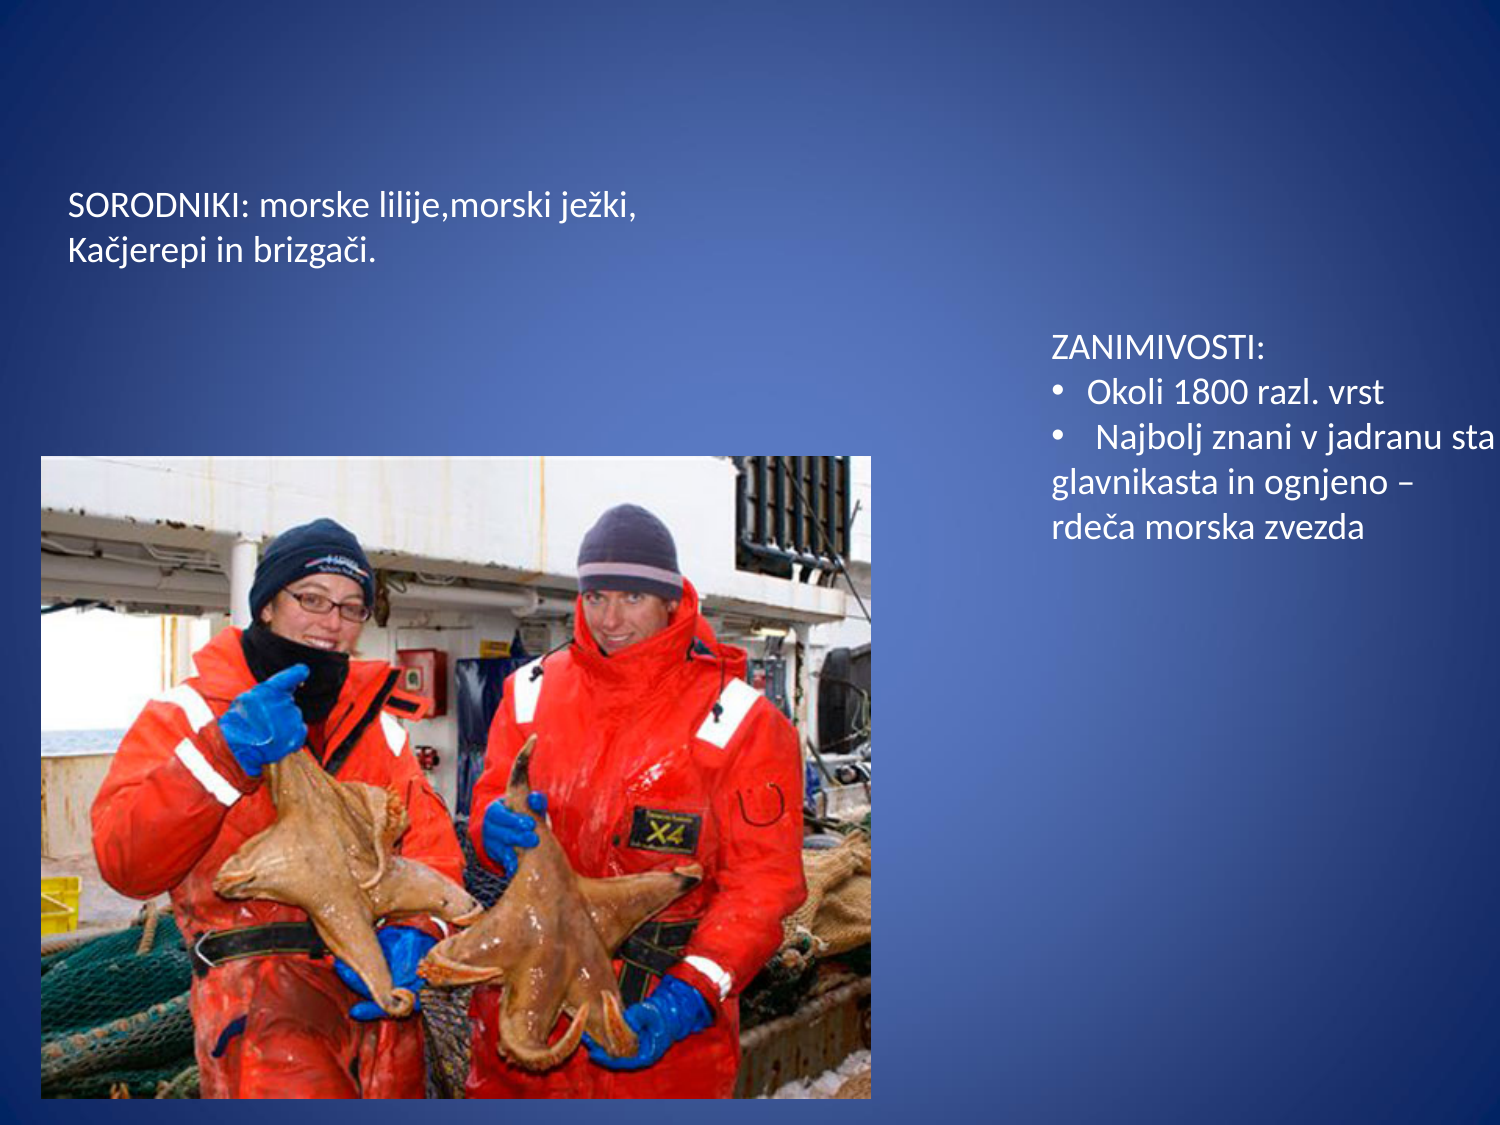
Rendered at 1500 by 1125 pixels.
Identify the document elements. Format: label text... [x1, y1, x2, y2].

picture [0, 0, 1500, 1125]
text_box SORODNIKI: morske lilije,morski ježki, Kačjerepi in brizgači. [53, 172, 668, 278]
text_box ZANIMIVOSTI: Okoli 1800 razl. vrst Najbolj znani v jadranu sta glavnikasta in ognjeno – rdeča morska zvezda [1036, 314, 1500, 555]
